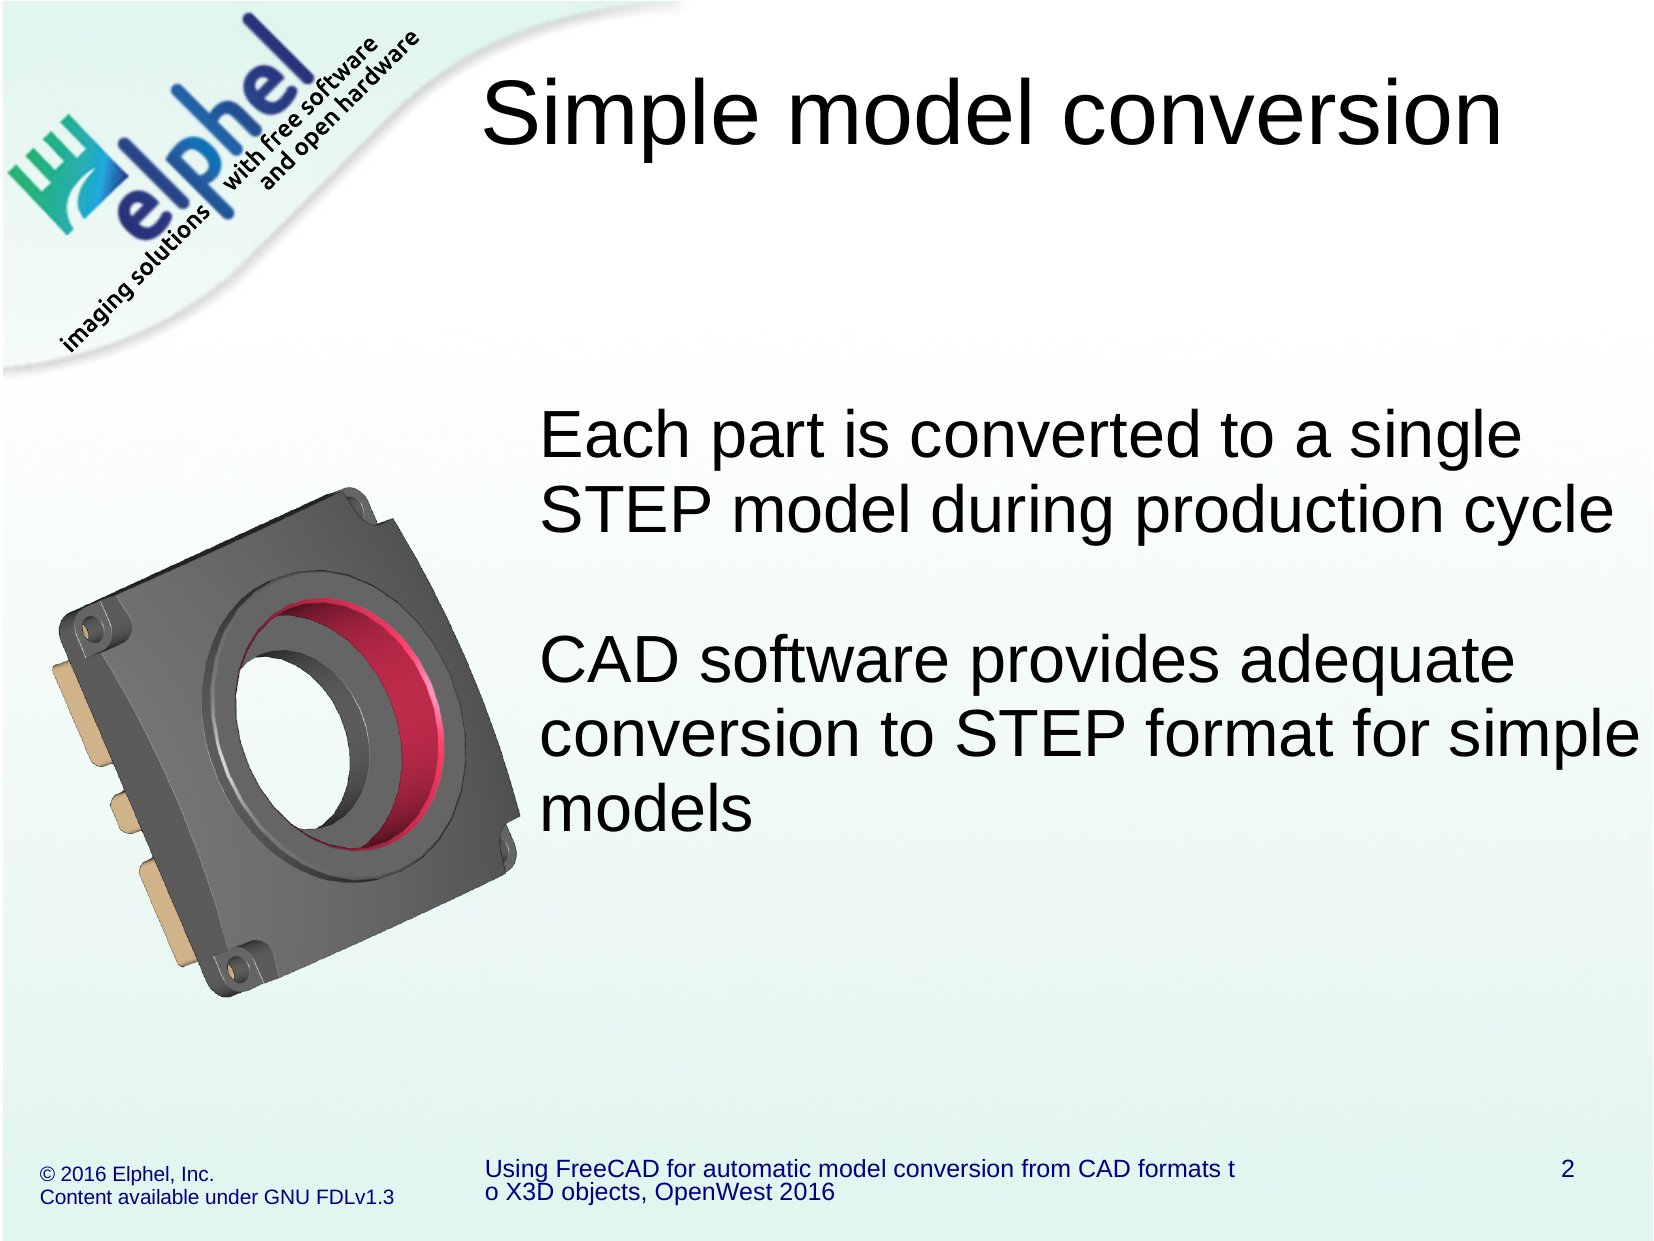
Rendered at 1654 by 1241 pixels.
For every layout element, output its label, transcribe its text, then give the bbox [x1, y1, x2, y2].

title Simple model conversion [412, 18, 1576, 207]
text_box Each part is converted to a single STEP model during production cycle CAD software provides adequate conversion to STEP format for simple models [525, 390, 1653, 854]
picture [0, 1, 1654, 1241]
